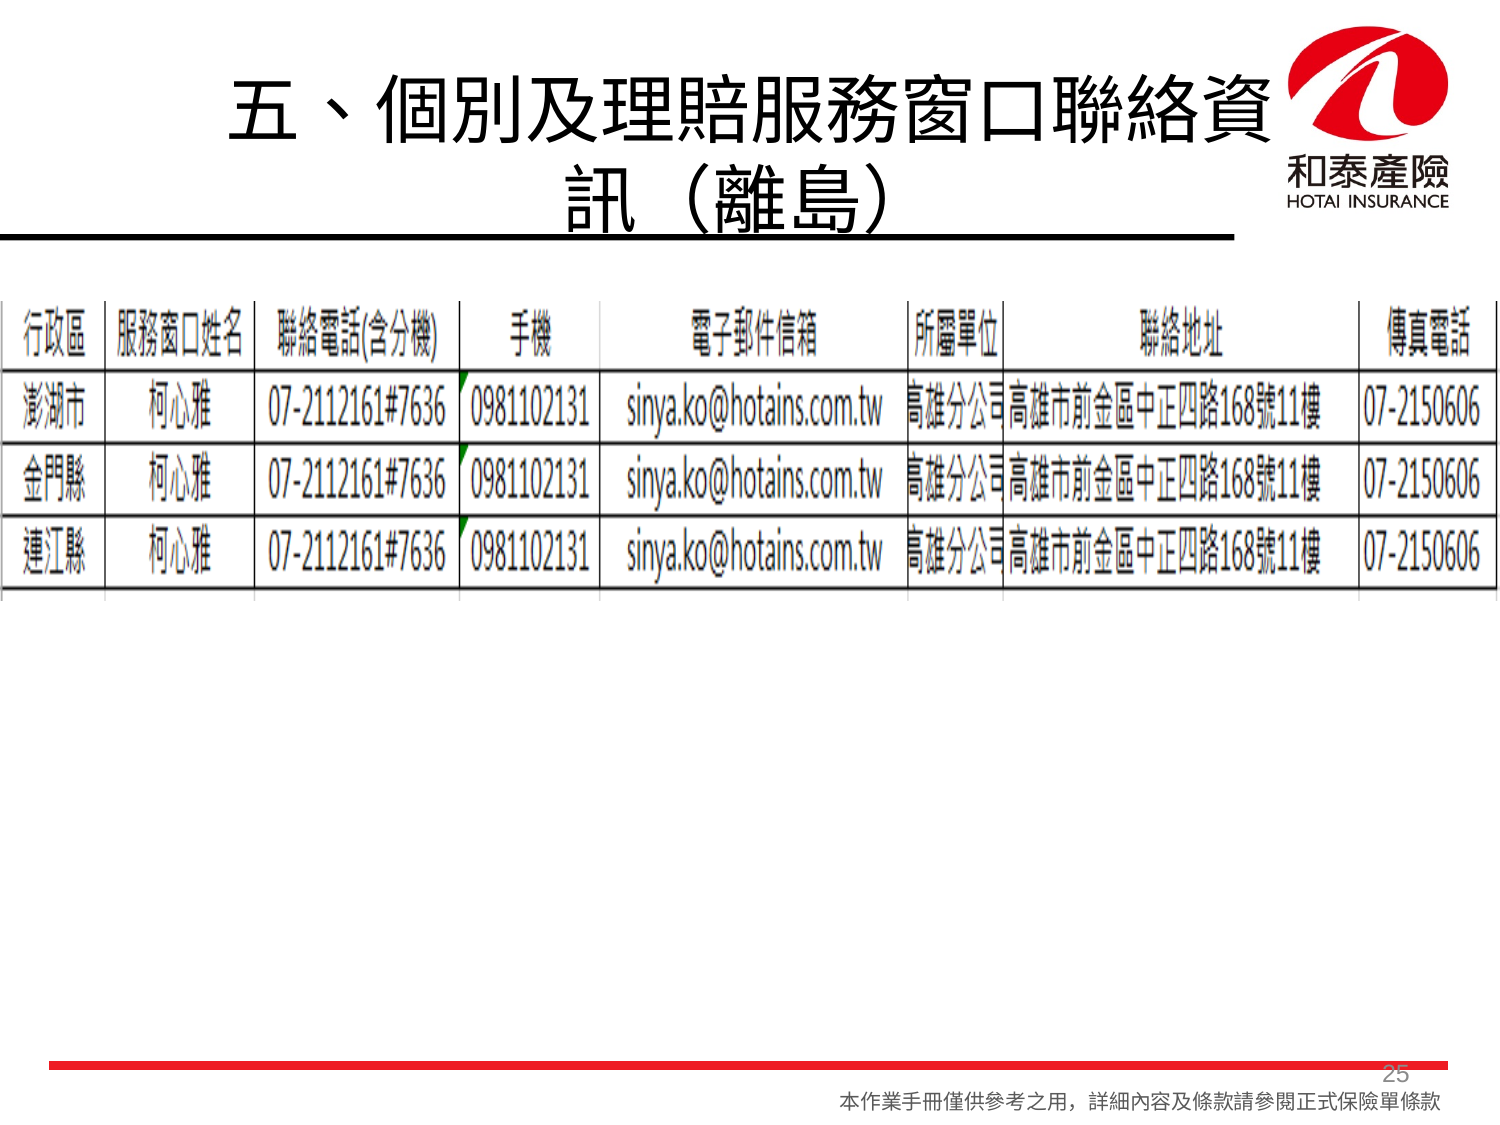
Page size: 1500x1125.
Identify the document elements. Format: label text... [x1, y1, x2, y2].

picture [425, 1061, 1074, 1070]
list 五、個別及理賠服務窗口聯絡資訊（離島） [182, 94, 1318, 212]
picture [1256, 5, 1478, 227]
slide_number [75, 1042, 425, 1103]
text_box 本作業手冊僅供參考之用，詳細內容及條款請參閱正式保險單條款 [501, 1081, 1456, 1122]
slide_number <number> [1074, 1042, 1425, 1081]
picture [1425, 1061, 1448, 1070]
picture [0, 301, 1500, 601]
picture [49, 1061, 75, 1070]
